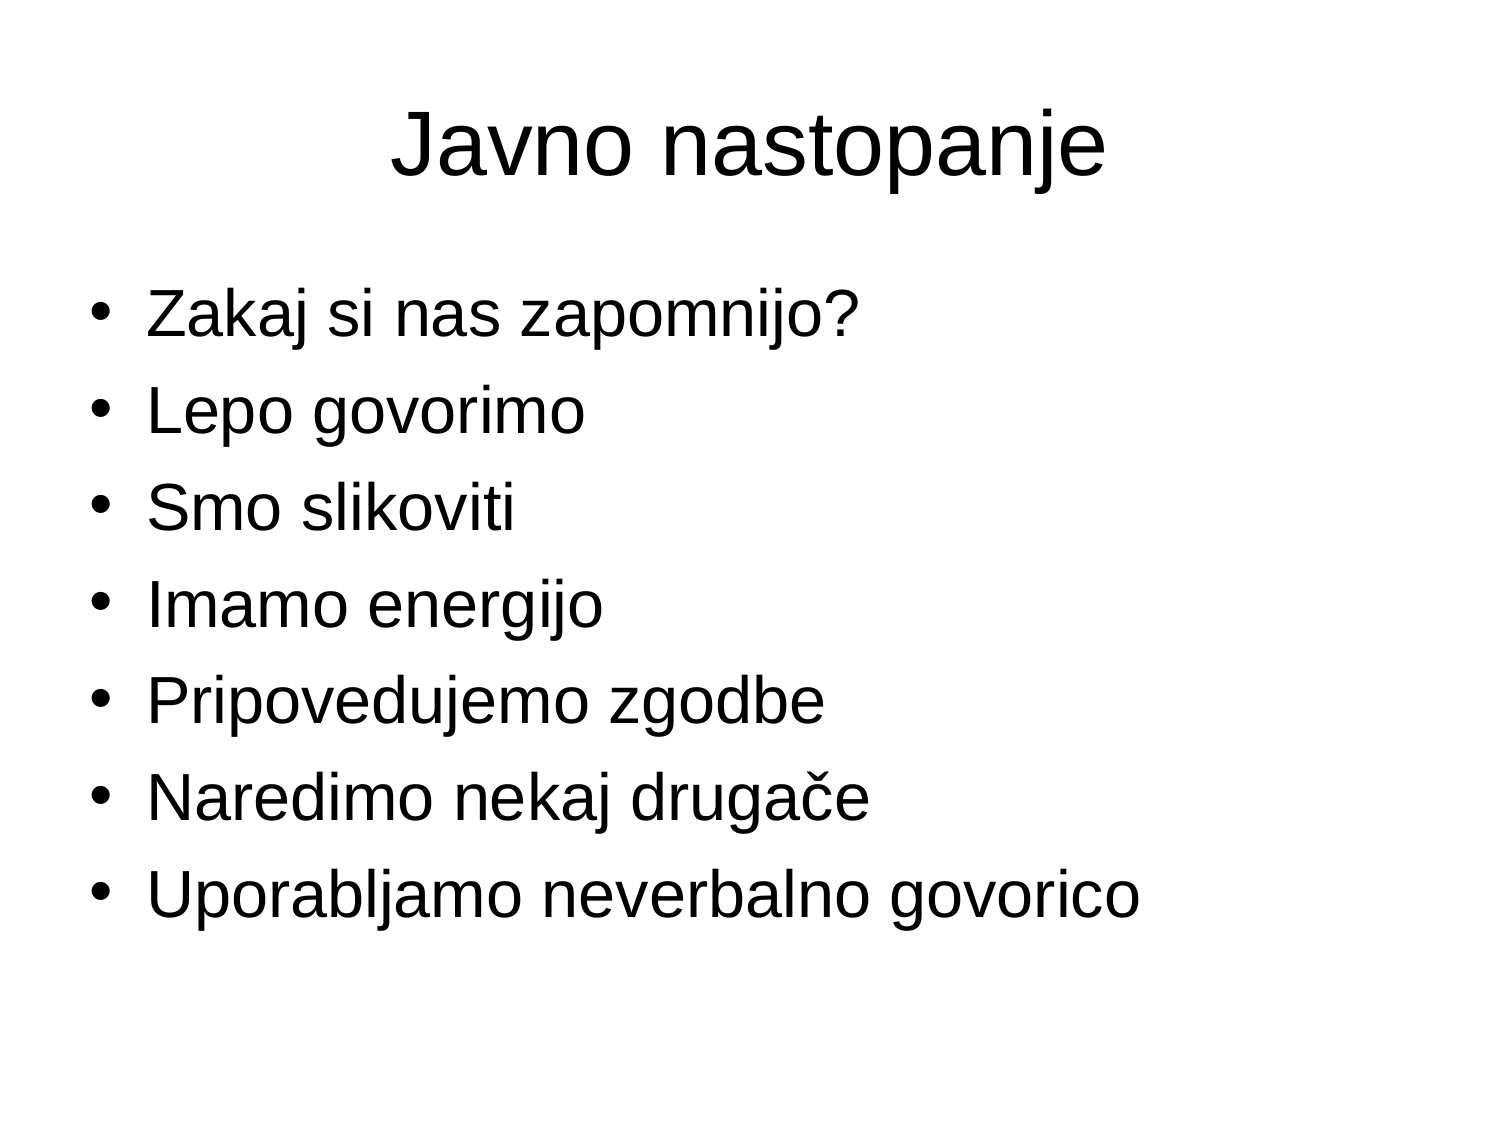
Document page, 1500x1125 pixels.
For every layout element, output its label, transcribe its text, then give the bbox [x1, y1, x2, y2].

title Javno nastopanje [75, 45, 1426, 233]
list Zakaj si nas zapomnijo? Lepo govorimo Smo slikoviti Imamo energijo Pripovedujemo zgodbe Naredimo nekaj drugače Uporabljamo neverbalno govorico [75, 262, 1426, 1006]
